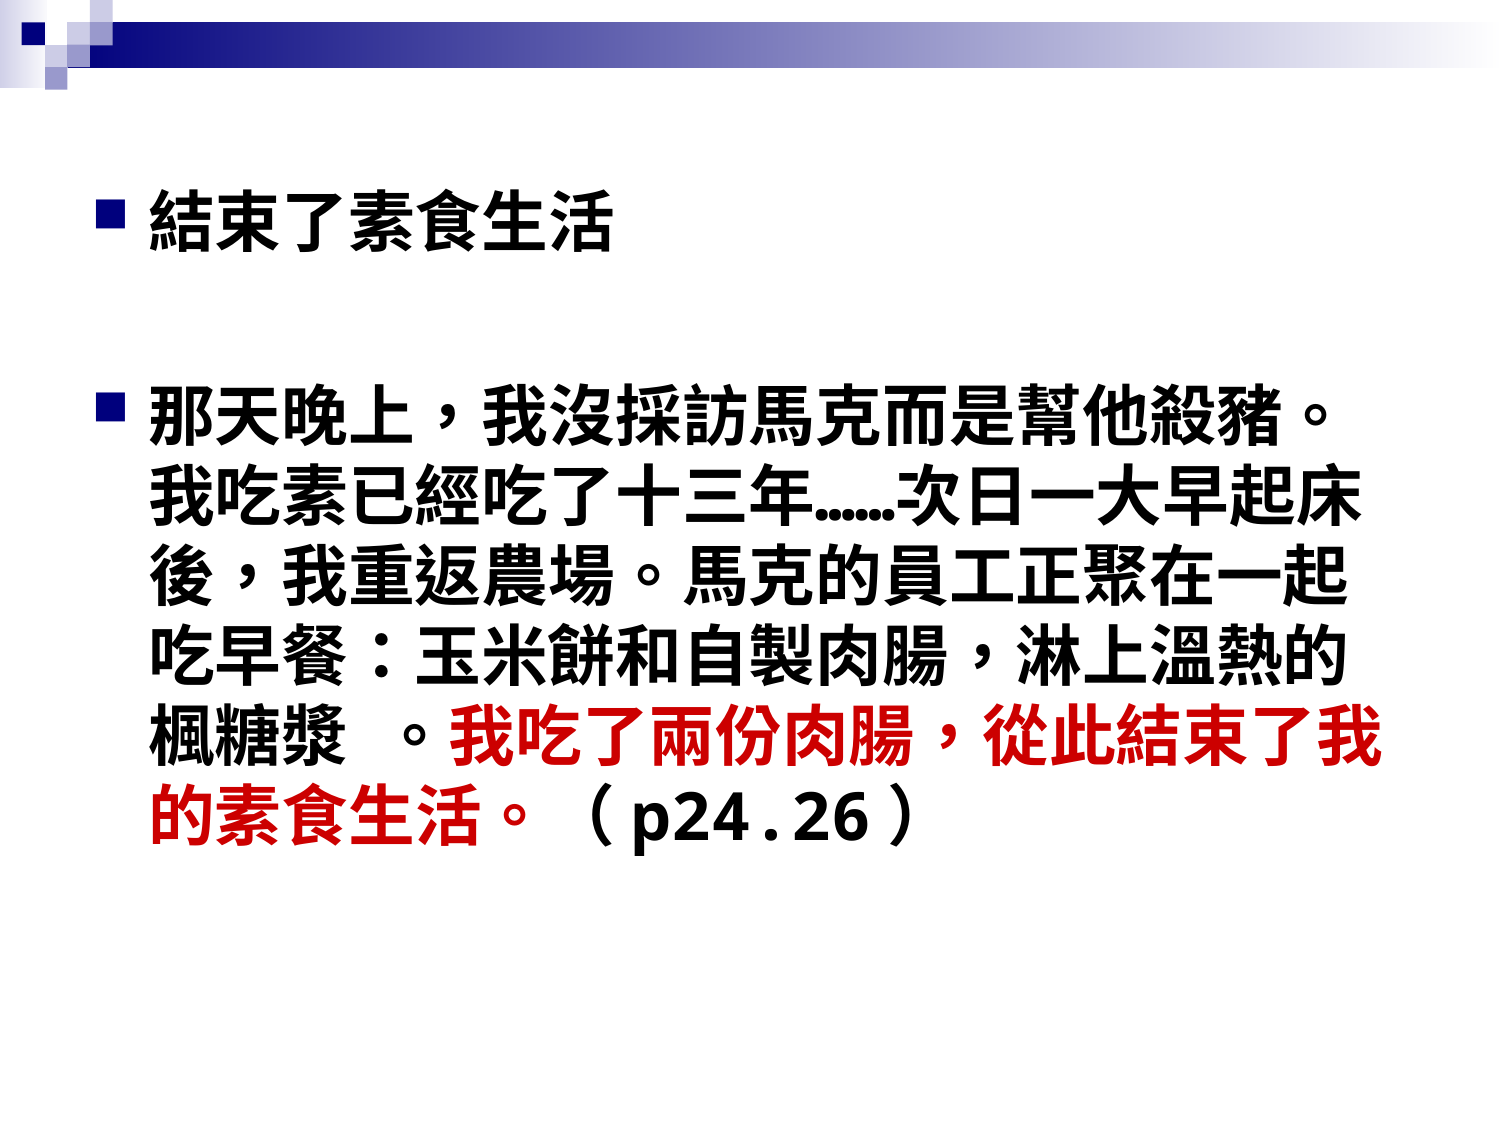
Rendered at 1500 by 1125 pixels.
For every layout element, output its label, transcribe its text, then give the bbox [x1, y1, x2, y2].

list 結束了素食生活 那天晚上，我沒採訪馬克而是幫他殺豬。我吃素已經吃了十三年……次日一大早起床後，我重返農場。馬克的員工正聚在一起吃早餐：玉米餅和自製肉腸，淋上溫熱的楓糖漿 。我吃了兩份肉腸，從此結束了我的素食生活。（p24.26） [76, 172, 1427, 928]
